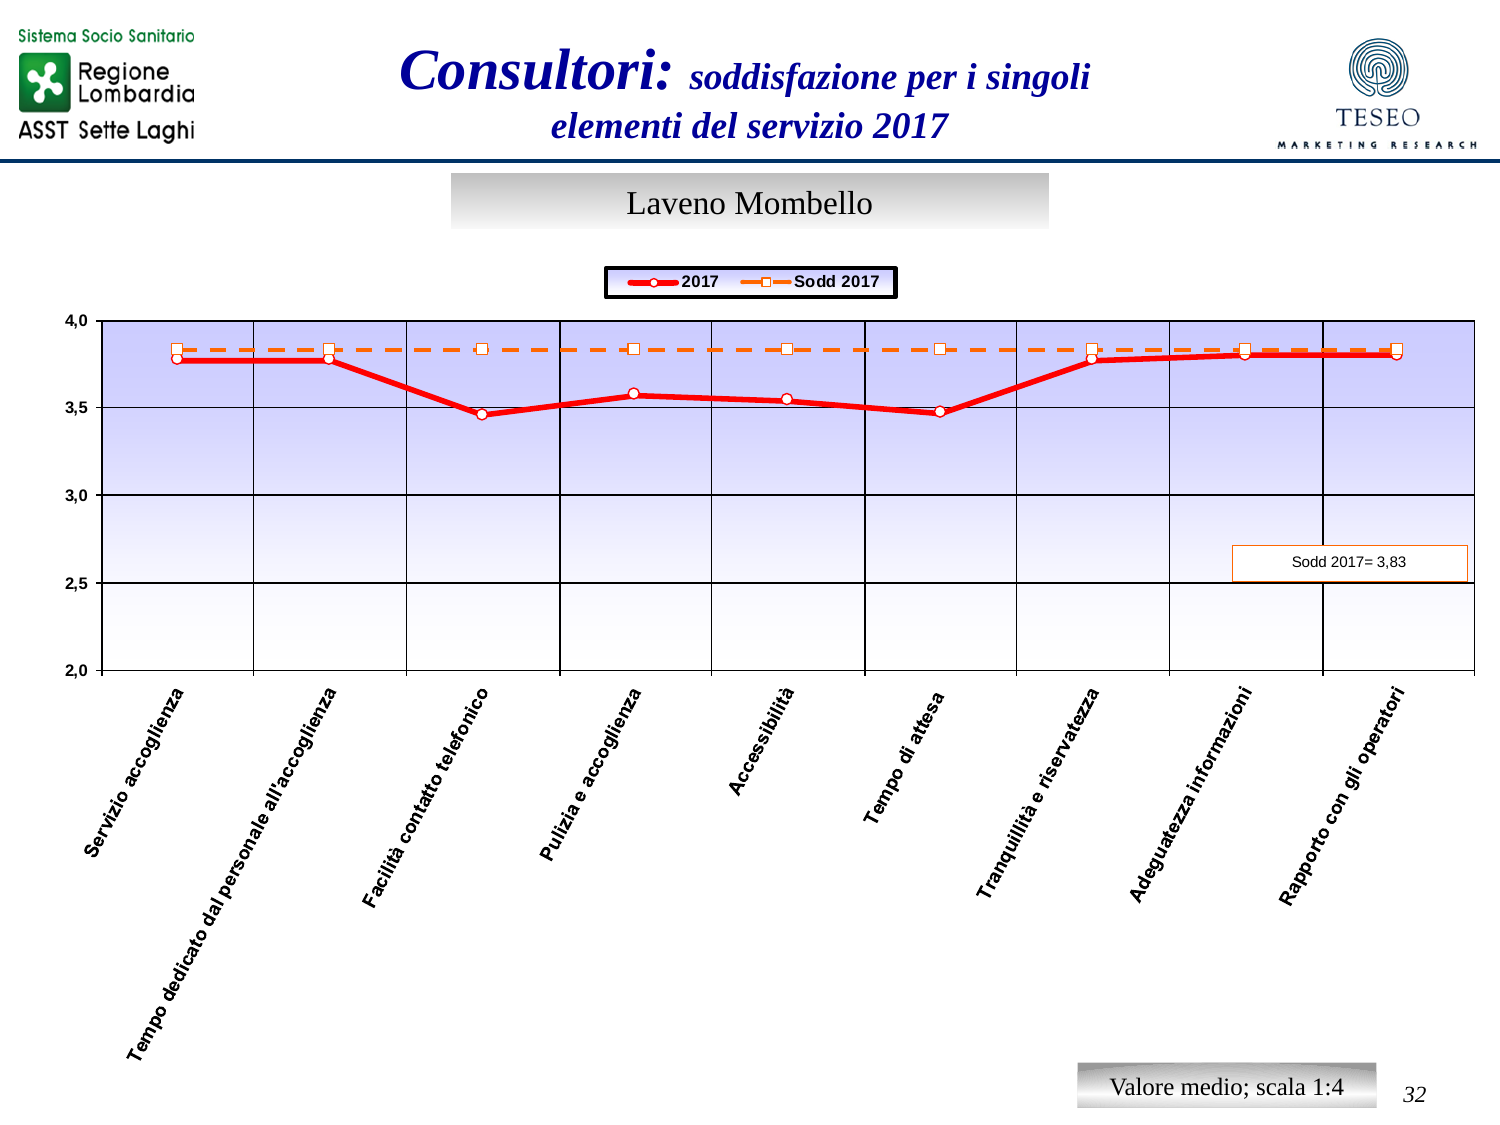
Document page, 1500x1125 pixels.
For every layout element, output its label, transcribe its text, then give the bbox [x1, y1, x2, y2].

text_box Valore medio; scala 1:4 [1077, 1062, 1377, 1108]
picture [19, 26, 194, 148]
text_box Laveno Mombello [451, 173, 1049, 229]
picture [21, 256, 1479, 1086]
picture [1294, 30, 1481, 149]
text_box Consultori: soddisfazione per i singoli elementi del servizio 2017 [206, 25, 1294, 151]
